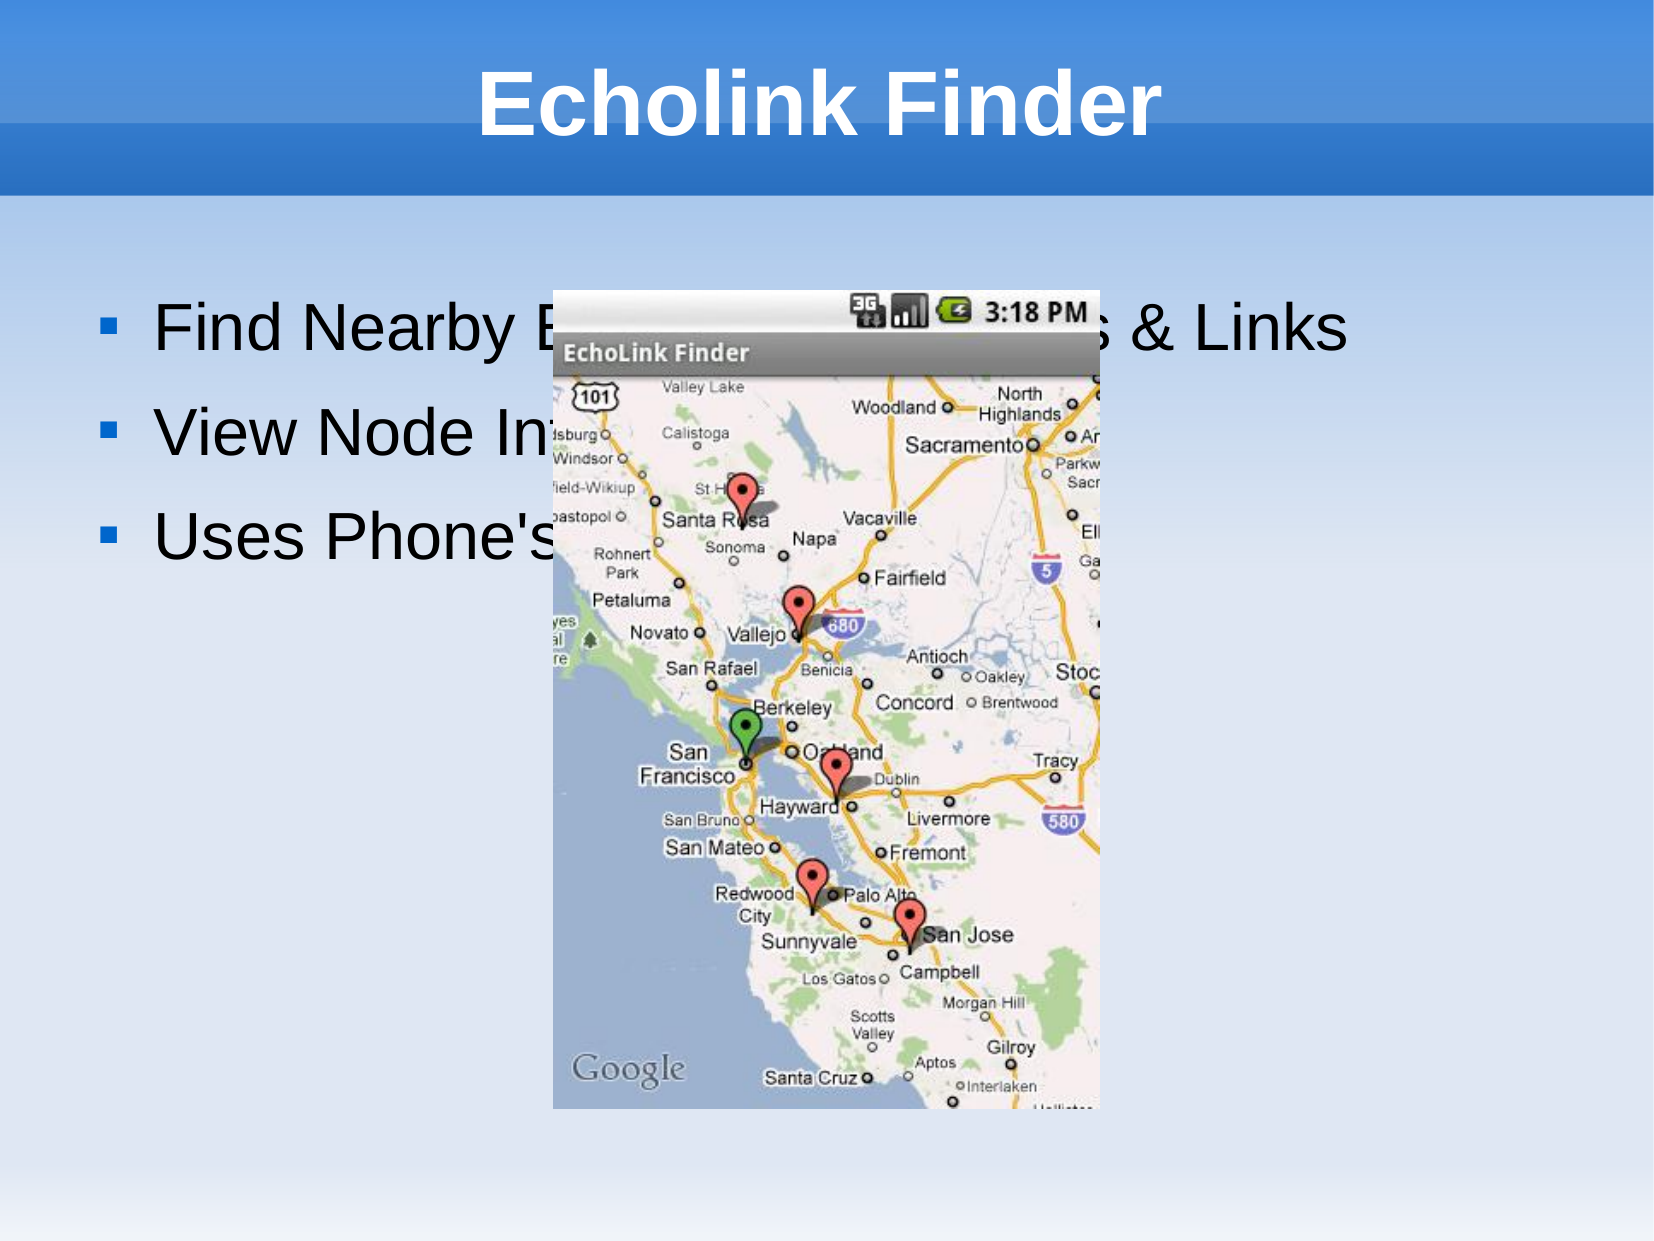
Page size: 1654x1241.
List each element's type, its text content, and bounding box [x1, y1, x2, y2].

title Echolink Finder [76, 7, 1565, 200]
picture [0, 0, 1654, 1241]
list Find Nearby Echolink Repeaters & Links View Node Info Uses Phone's GPS [82, 290, 553, 1094]
